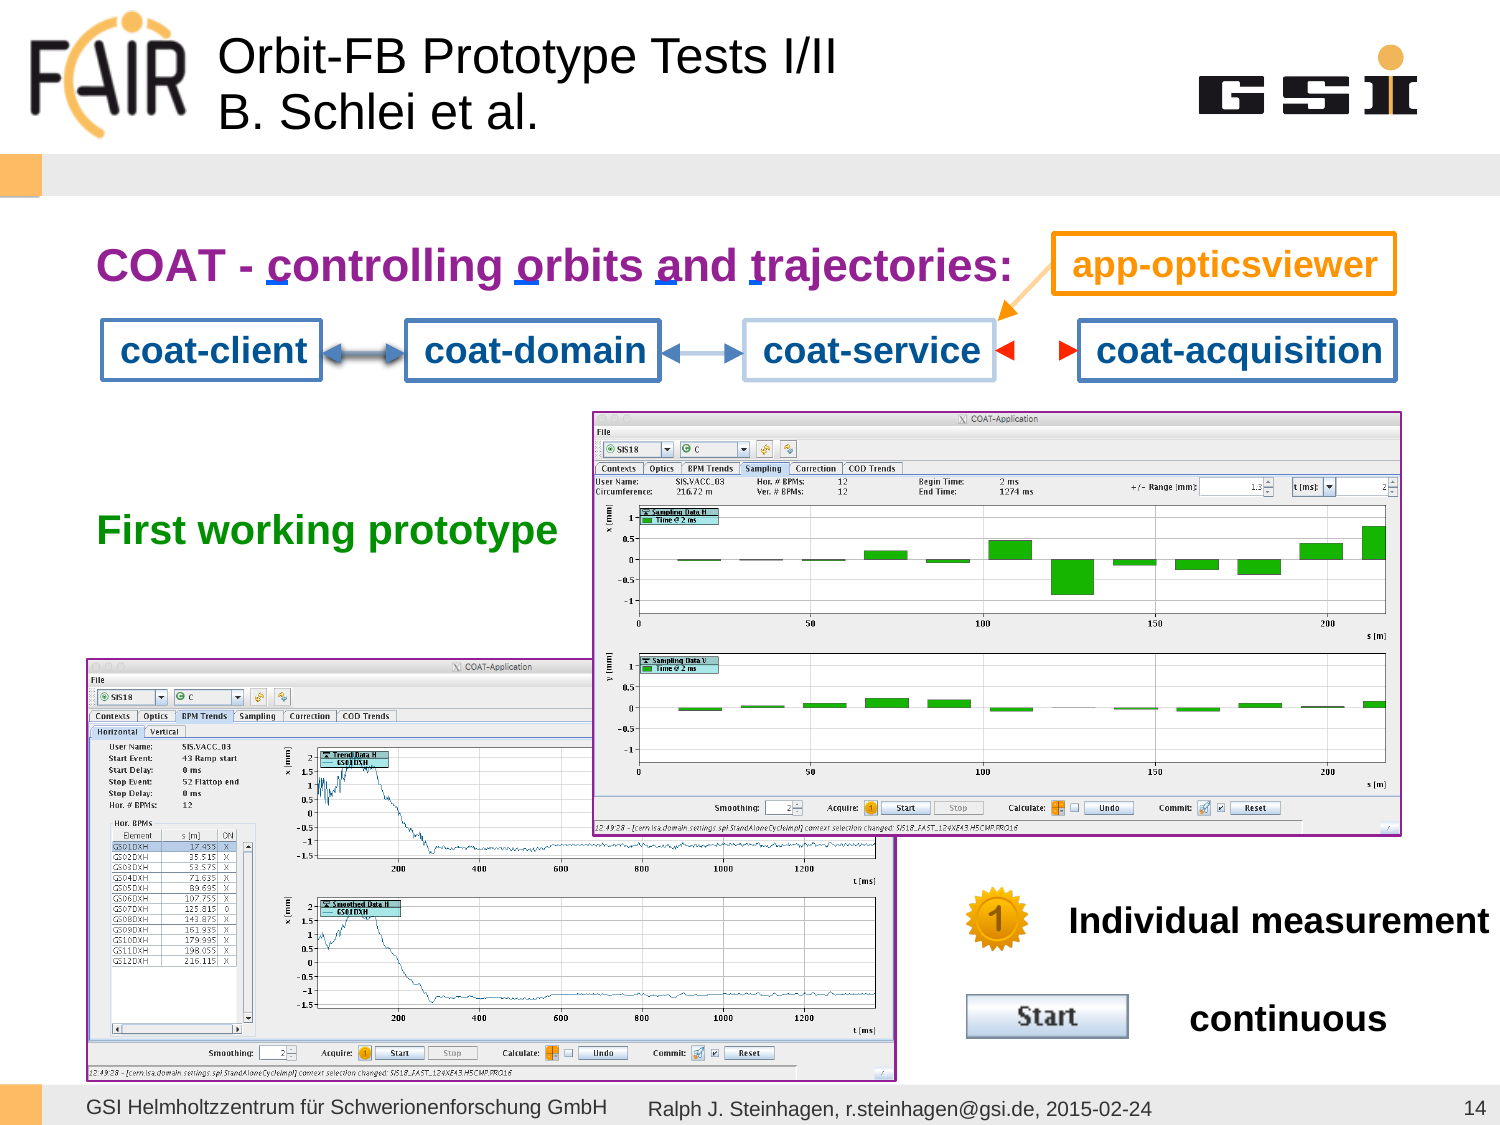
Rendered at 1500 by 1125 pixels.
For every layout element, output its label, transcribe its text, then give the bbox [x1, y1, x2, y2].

text_box coat-acquisition [1096, 329, 1403, 375]
text_box [385, 343, 406, 364]
text_box [1056, 236, 1393, 291]
text_box [995, 340, 1015, 361]
text_box [660, 343, 680, 364]
title Orbit-FB Prototype Tests I/II B. Schlei et al. [217, 20, 1180, 147]
picture [988, 337, 1085, 371]
text_box coat-service [762, 329, 996, 375]
picture [30, 9, 187, 141]
text_box continuous [1189, 998, 1423, 1040]
picture [594, 413, 1400, 834]
text_box [104, 322, 319, 378]
picture [88, 660, 894, 1080]
text_box First working prototype [96, 507, 560, 554]
text_box [1081, 323, 1393, 378]
text_box coat-client [120, 329, 320, 375]
text_box app-opticsviewer [1072, 243, 1399, 288]
text_box [321, 343, 342, 364]
picture [320, 340, 412, 374]
text_box COAT - controlling orbits and trajectories: [95, 239, 1011, 292]
text_box Individual measurement [1068, 900, 1490, 942]
picture [966, 994, 1129, 1039]
text_box coat-domain [424, 329, 662, 375]
text_box [724, 343, 744, 364]
picture [1197, 42, 1419, 117]
picture [654, 340, 750, 374]
text_box [747, 323, 992, 377]
text_box [997, 299, 1019, 321]
picture [966, 887, 1028, 951]
text_box [408, 323, 657, 378]
text_box [1059, 340, 1079, 361]
